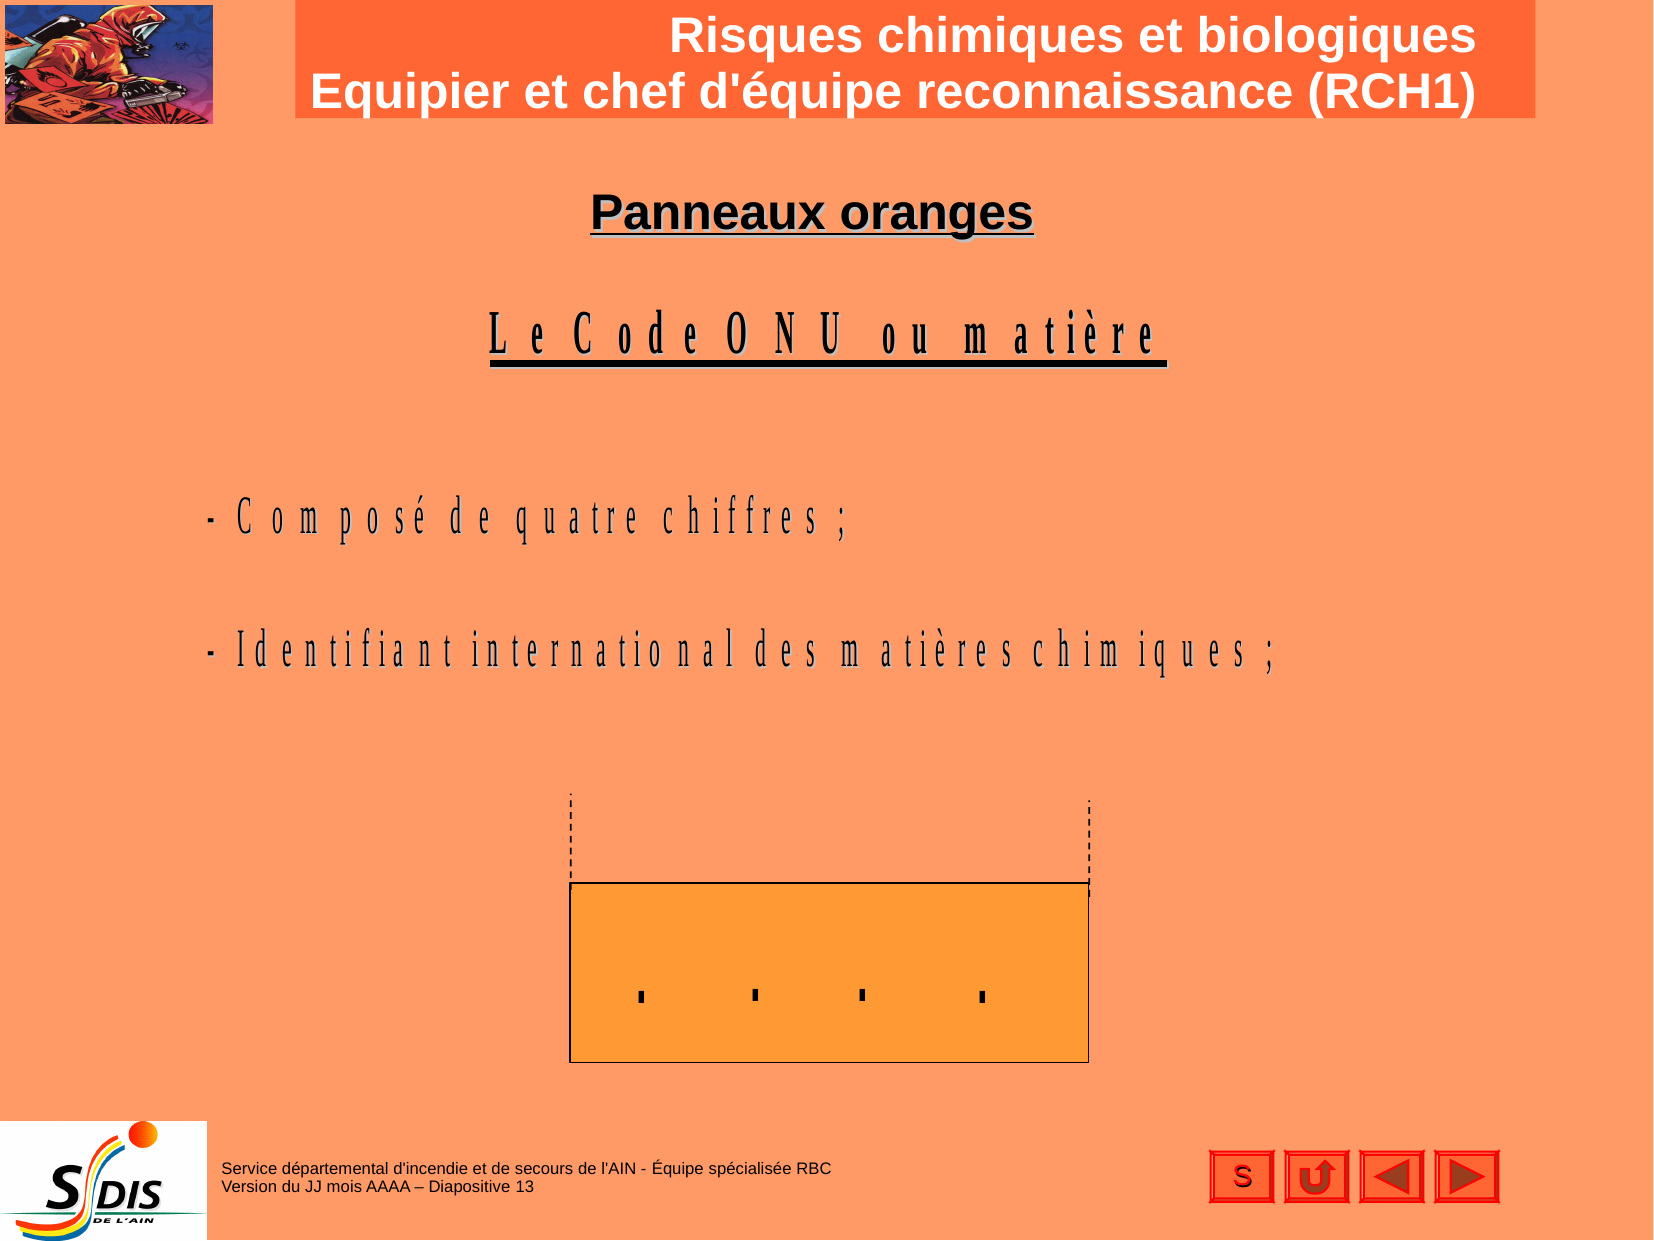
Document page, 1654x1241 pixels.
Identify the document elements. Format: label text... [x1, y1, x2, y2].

picture [5, 5, 213, 124]
text_box [1362, 1151, 1424, 1202]
text_box [1212, 1151, 1274, 1202]
text_box Panneaux oranges [118, 177, 1506, 274]
text_box S [1217, 1151, 1267, 1200]
picture [89, 274, 1565, 1063]
text_box [1437, 1151, 1499, 1202]
picture [0, 1121, 207, 1241]
text_box [1287, 1151, 1349, 1202]
